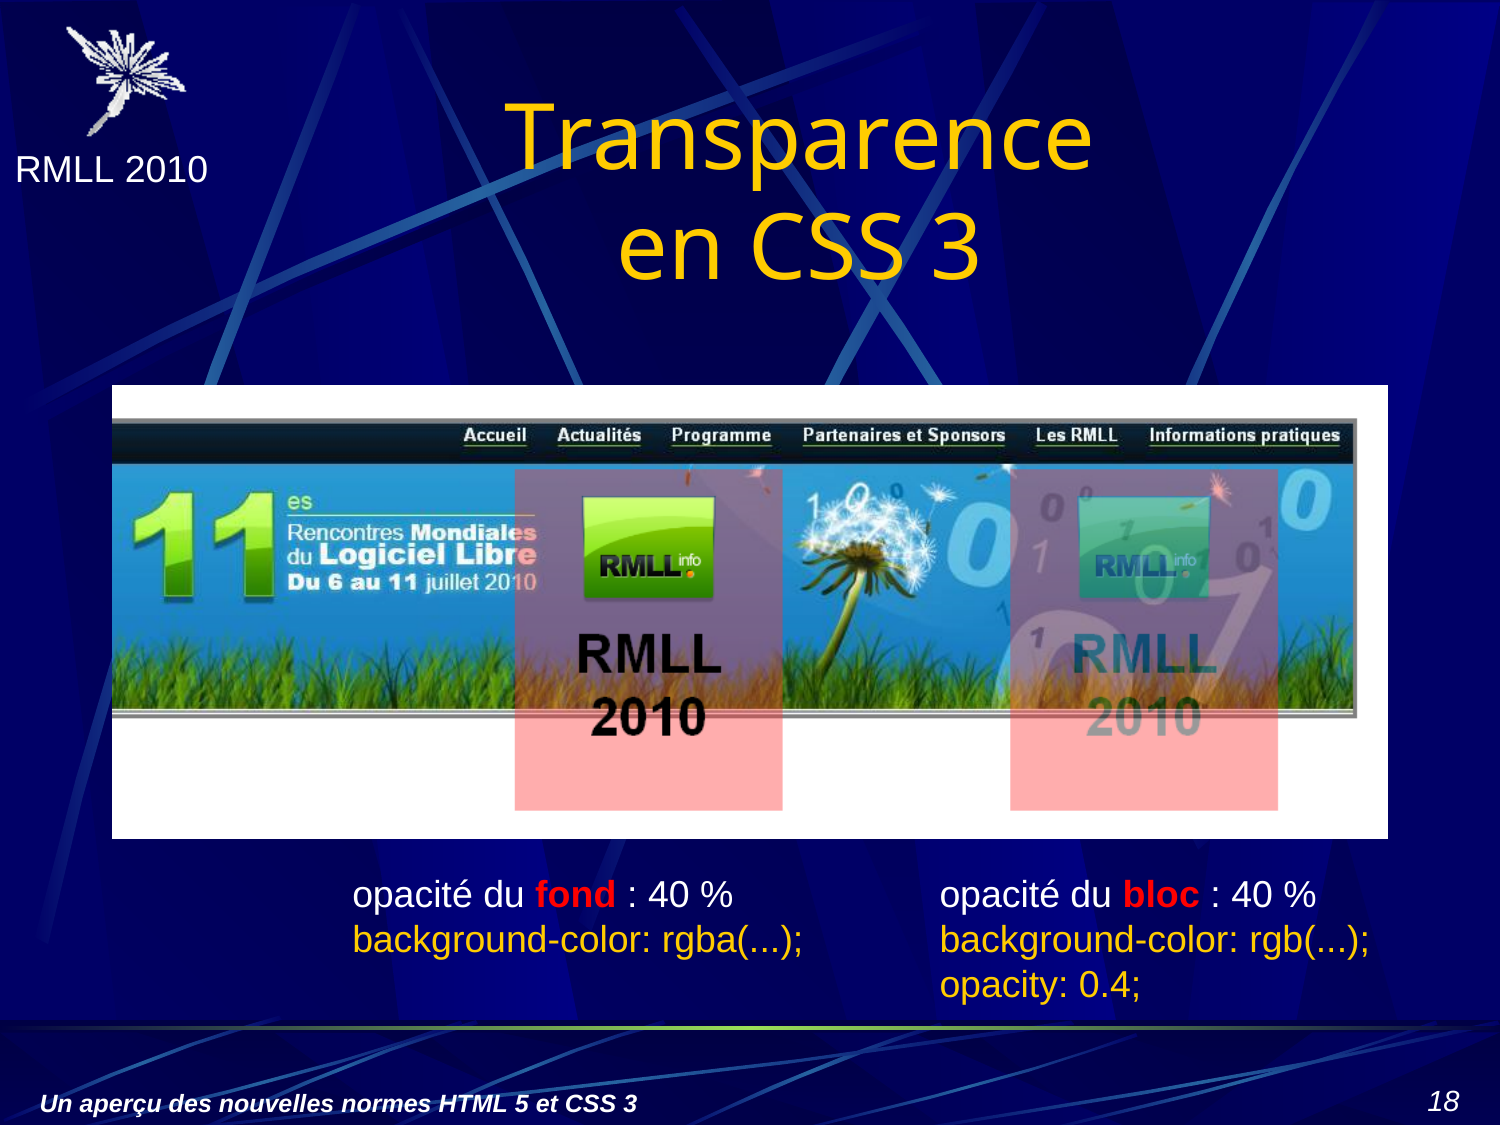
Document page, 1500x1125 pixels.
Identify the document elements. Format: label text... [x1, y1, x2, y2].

picture [62, 24, 188, 138]
title Transparence en CSS 3 [224, 69, 1375, 306]
text_box opacité du fond : 40 % background-color: rgba(...); [337, 862, 838, 968]
text_box opacité du bloc : 40 % background-color: rgb(...); opacity: 0.4; [924, 862, 1426, 1013]
picture [112, 385, 1388, 839]
